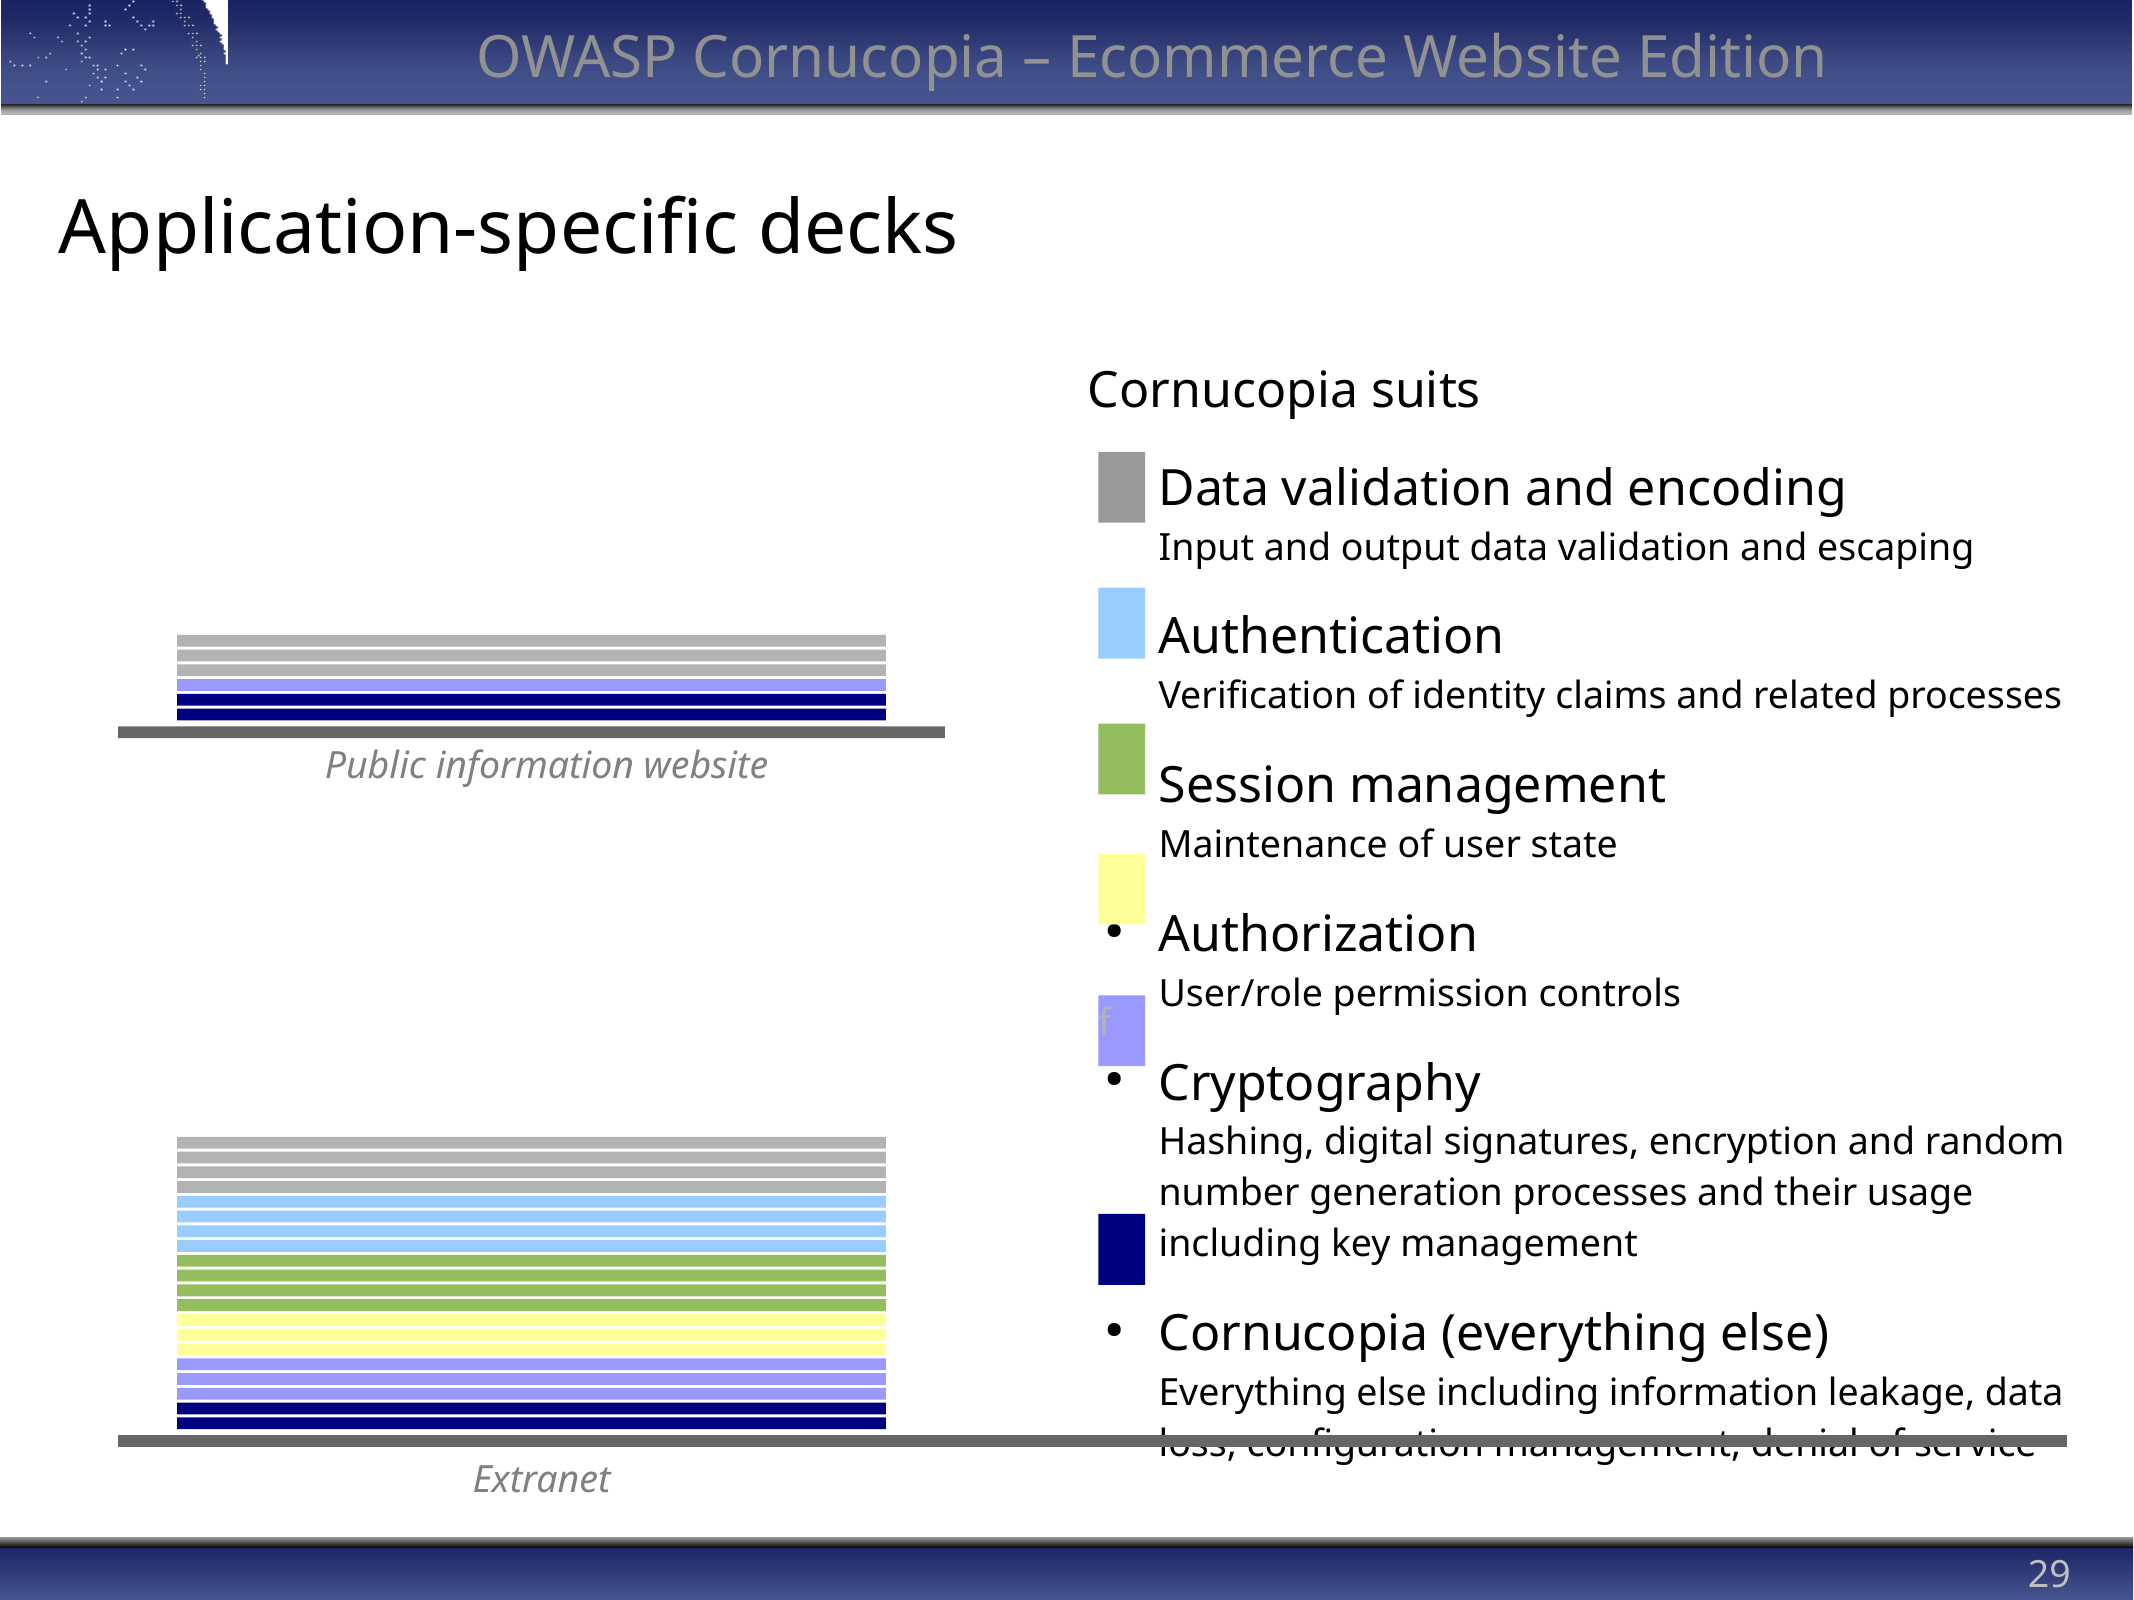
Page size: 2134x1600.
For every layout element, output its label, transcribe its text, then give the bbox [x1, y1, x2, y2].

title Application-specific decks [58, 124, 2126, 325]
list [177, 1240, 886, 1252]
list [177, 693, 886, 706]
list [1098, 853, 1146, 925]
list [1098, 723, 1146, 795]
list [177, 1210, 886, 1223]
list [177, 1151, 886, 1164]
list [1098, 451, 1146, 523]
list Extranet [472, 1452, 709, 1506]
list [177, 1269, 886, 1282]
list [177, 1225, 886, 1238]
list [177, 1284, 886, 1297]
list [177, 1358, 886, 1371]
list [177, 1299, 886, 1312]
list [177, 708, 886, 721]
list [177, 1343, 886, 1356]
list [177, 664, 886, 677]
list [177, 1166, 886, 1179]
list f [1098, 995, 1146, 1067]
list Public information website [324, 739, 798, 798]
list [177, 679, 886, 691]
list [177, 1328, 886, 1341]
list [177, 1402, 886, 1415]
list [177, 1254, 886, 1267]
list [1098, 587, 1146, 659]
list [177, 1387, 886, 1400]
list [1098, 1213, 1146, 1285]
list [177, 634, 886, 647]
list [118, 726, 945, 739]
list [177, 649, 886, 662]
list [118, 1435, 2067, 1447]
list [177, 1417, 886, 1430]
list [177, 1195, 886, 1208]
list [177, 1136, 886, 1149]
list Cornucopia suits Data validation and encoding Input and output data validation and escaping Authentication Verification of identity claims and related processes Session management Maintenance of user state Authorization User/role permission controls Cryptography Hashing, digital signatures, encryption and random number generation processes and their usage including key management Cornucopia (everything else) Everything else including information leakage, data loss, configuration management, denial of service [1087, 354, 2068, 1536]
list [177, 1373, 886, 1385]
list [177, 1313, 886, 1326]
list [177, 1181, 886, 1193]
